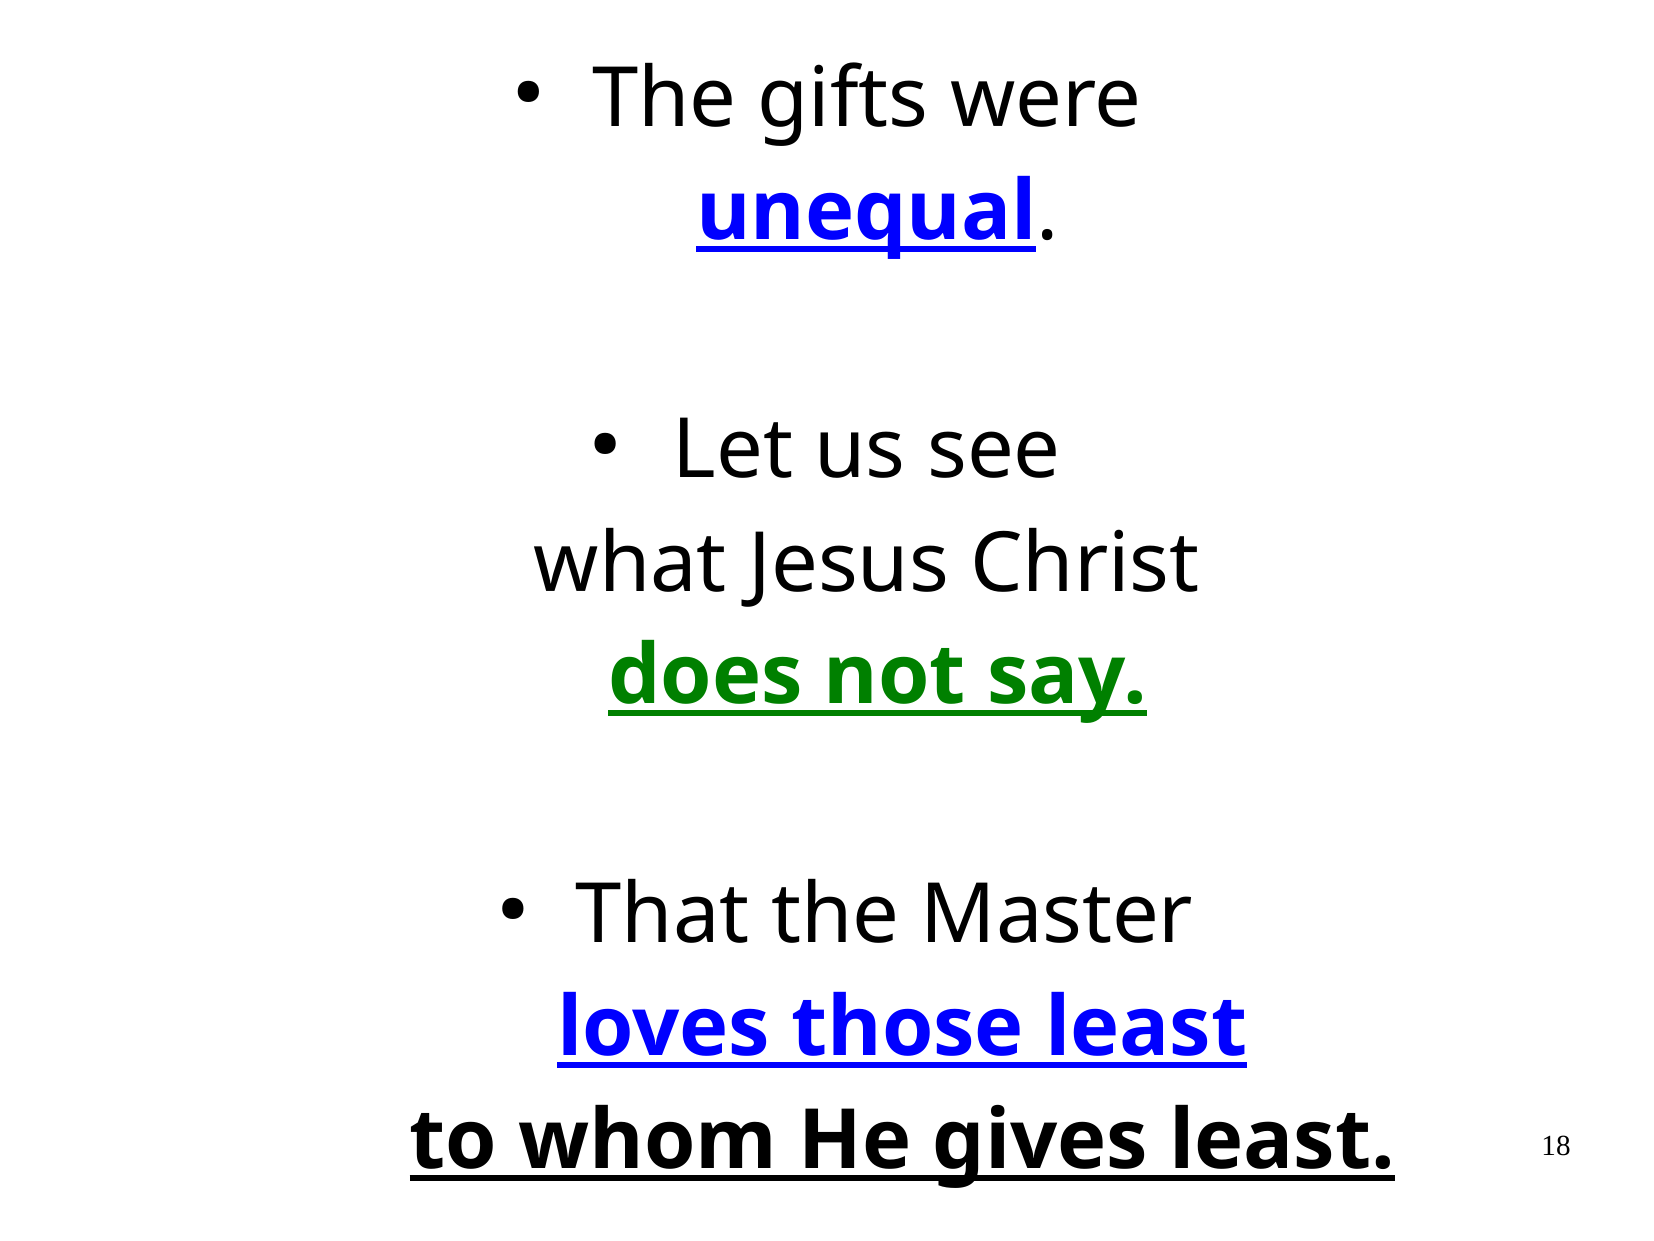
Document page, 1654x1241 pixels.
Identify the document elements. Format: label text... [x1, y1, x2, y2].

list The gifts were unequal. Let us see what Jesus Christ does not say. That the Master loves those least to whom He gives least. [37, 37, 1651, 1201]
